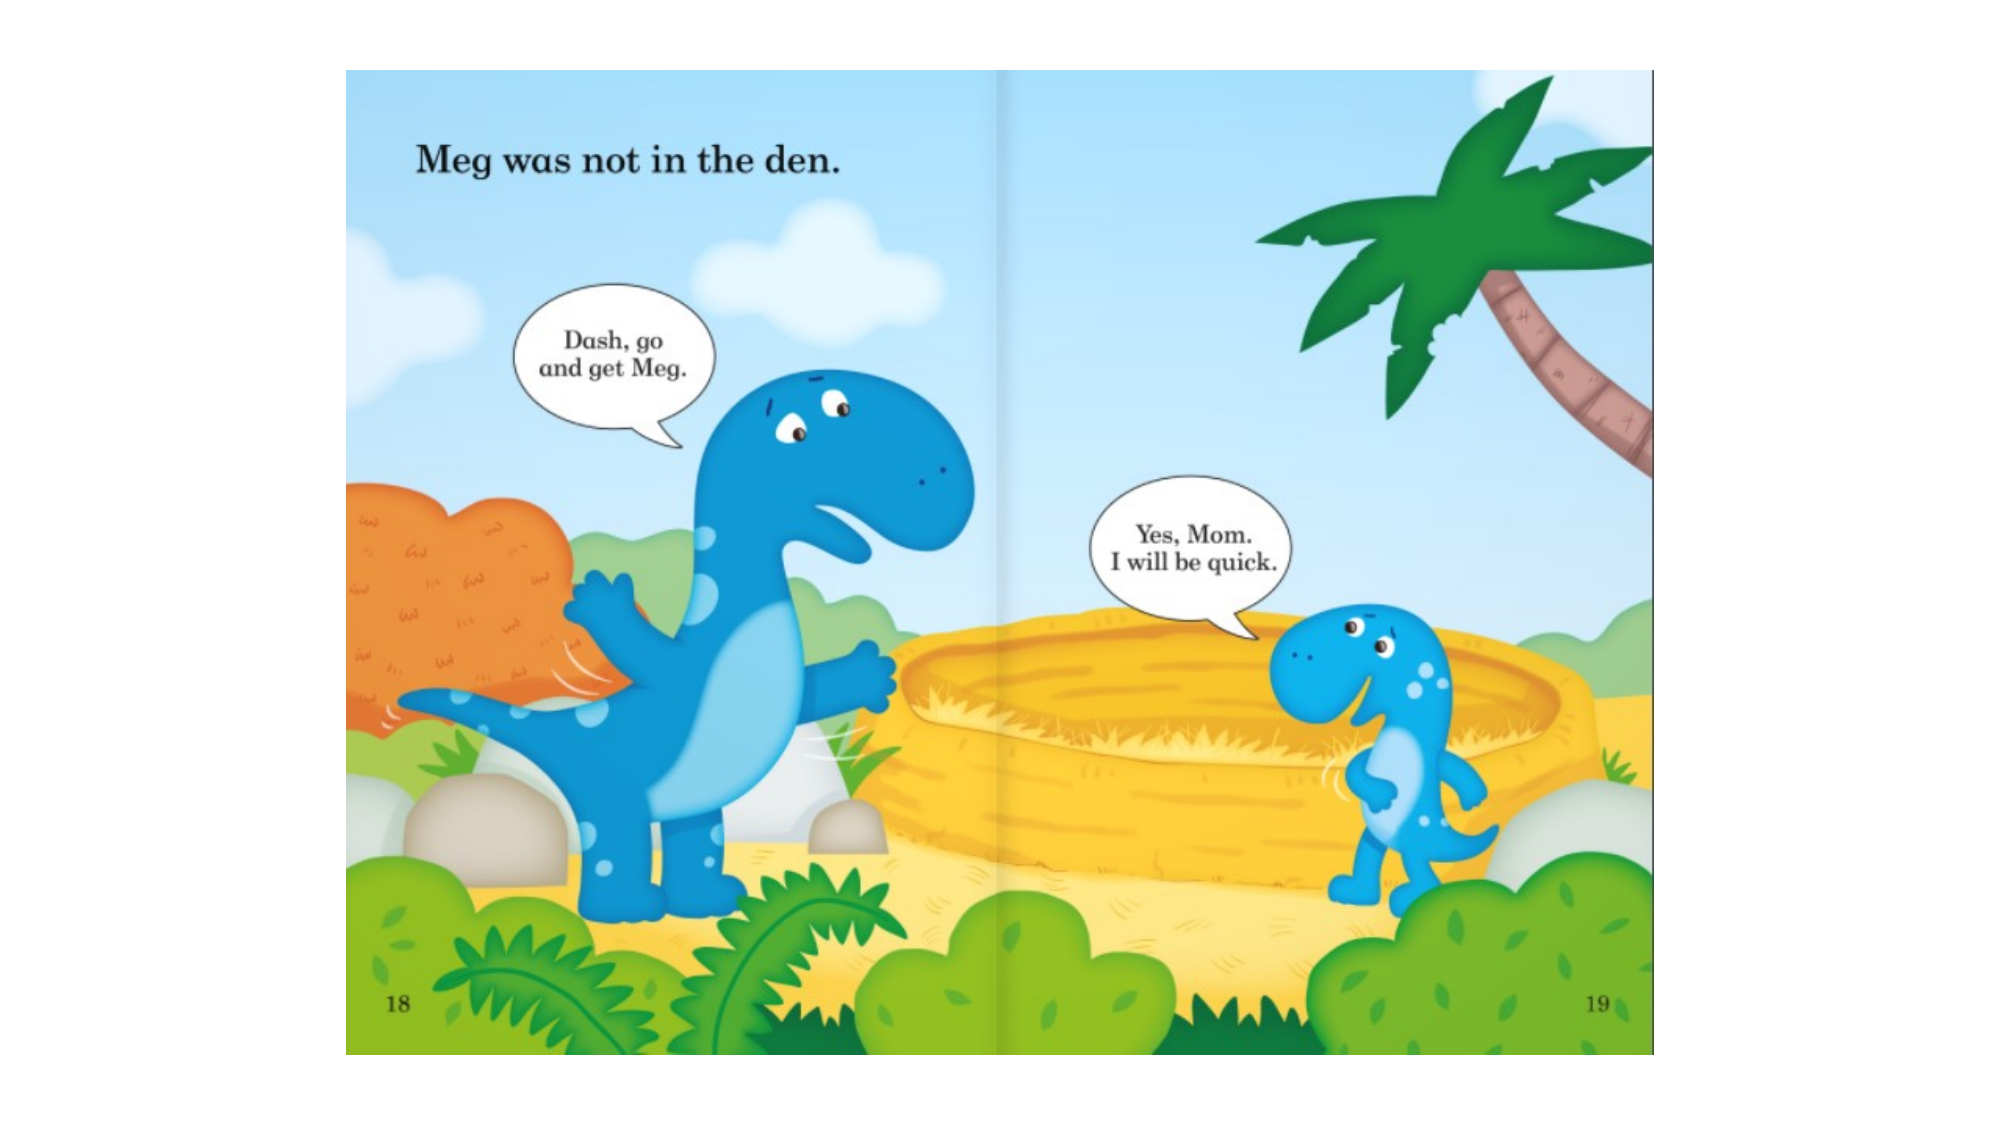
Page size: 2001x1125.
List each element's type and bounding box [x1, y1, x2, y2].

picture [346, 70, 1654, 1055]
